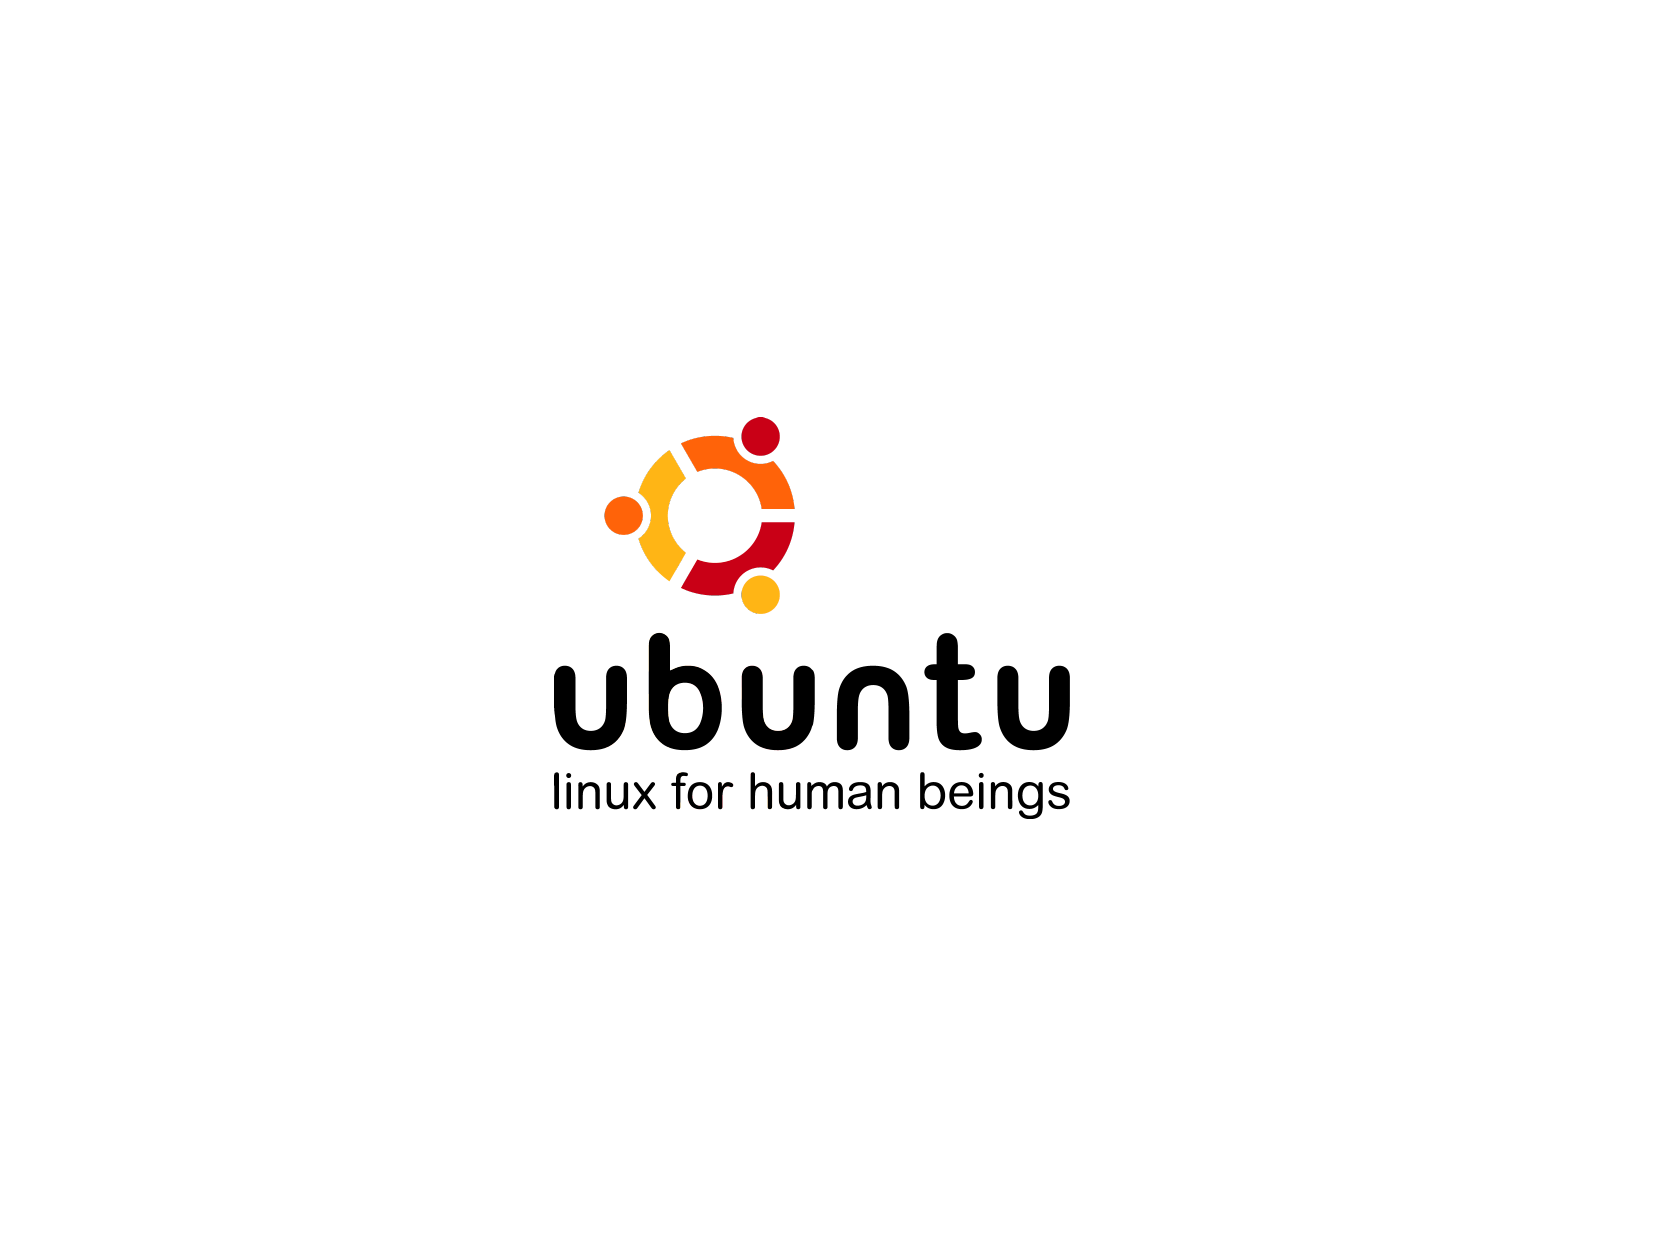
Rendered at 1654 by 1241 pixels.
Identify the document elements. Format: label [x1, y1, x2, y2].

picture [554, 417, 1070, 819]
